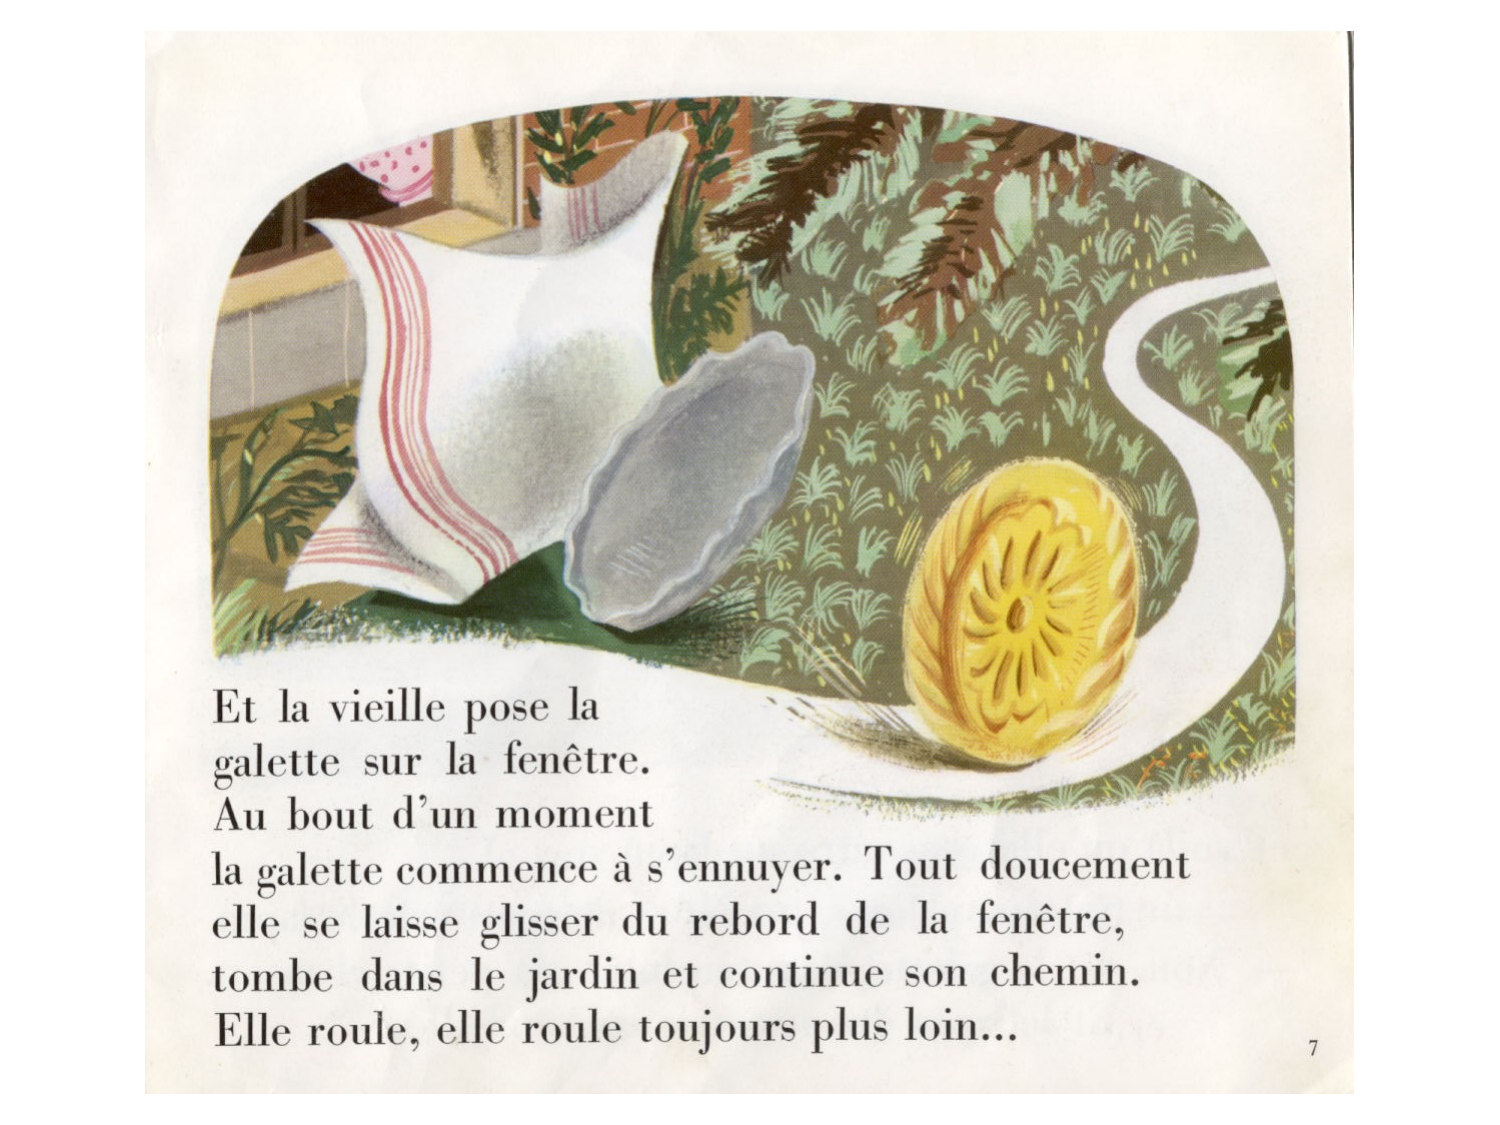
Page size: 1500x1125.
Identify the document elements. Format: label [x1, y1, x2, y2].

picture [145, 31, 1354, 1094]
